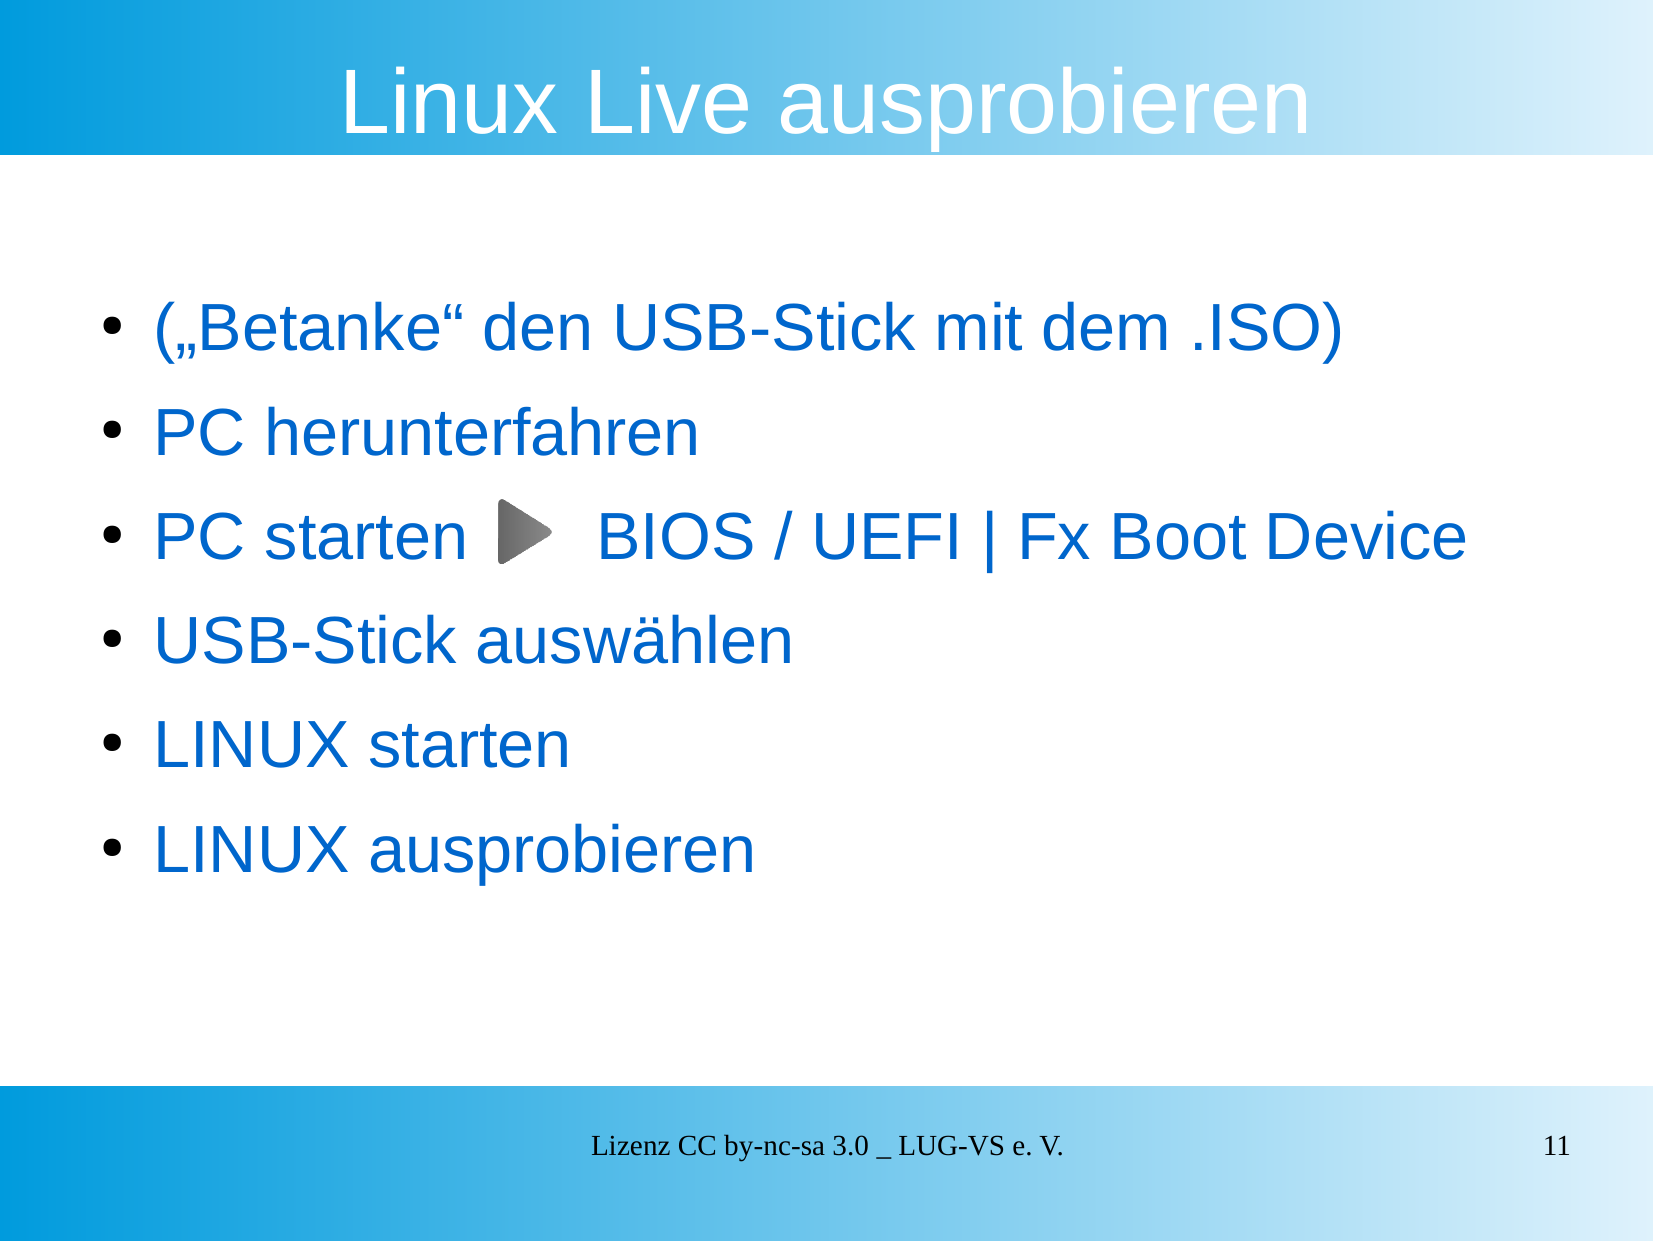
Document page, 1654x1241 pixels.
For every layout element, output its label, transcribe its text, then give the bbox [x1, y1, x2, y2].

picture [494, 496, 556, 568]
list („Betanke“ den USB-Stick mit dem .ISO) PC herunterfahren PC starten BIOS / UEFI | Fx Boot Device USB-Stick auswählen LINUX starten LINUX ausprobieren [82, 290, 1571, 1010]
title Linux Live ausprobieren [82, 49, 1571, 155]
